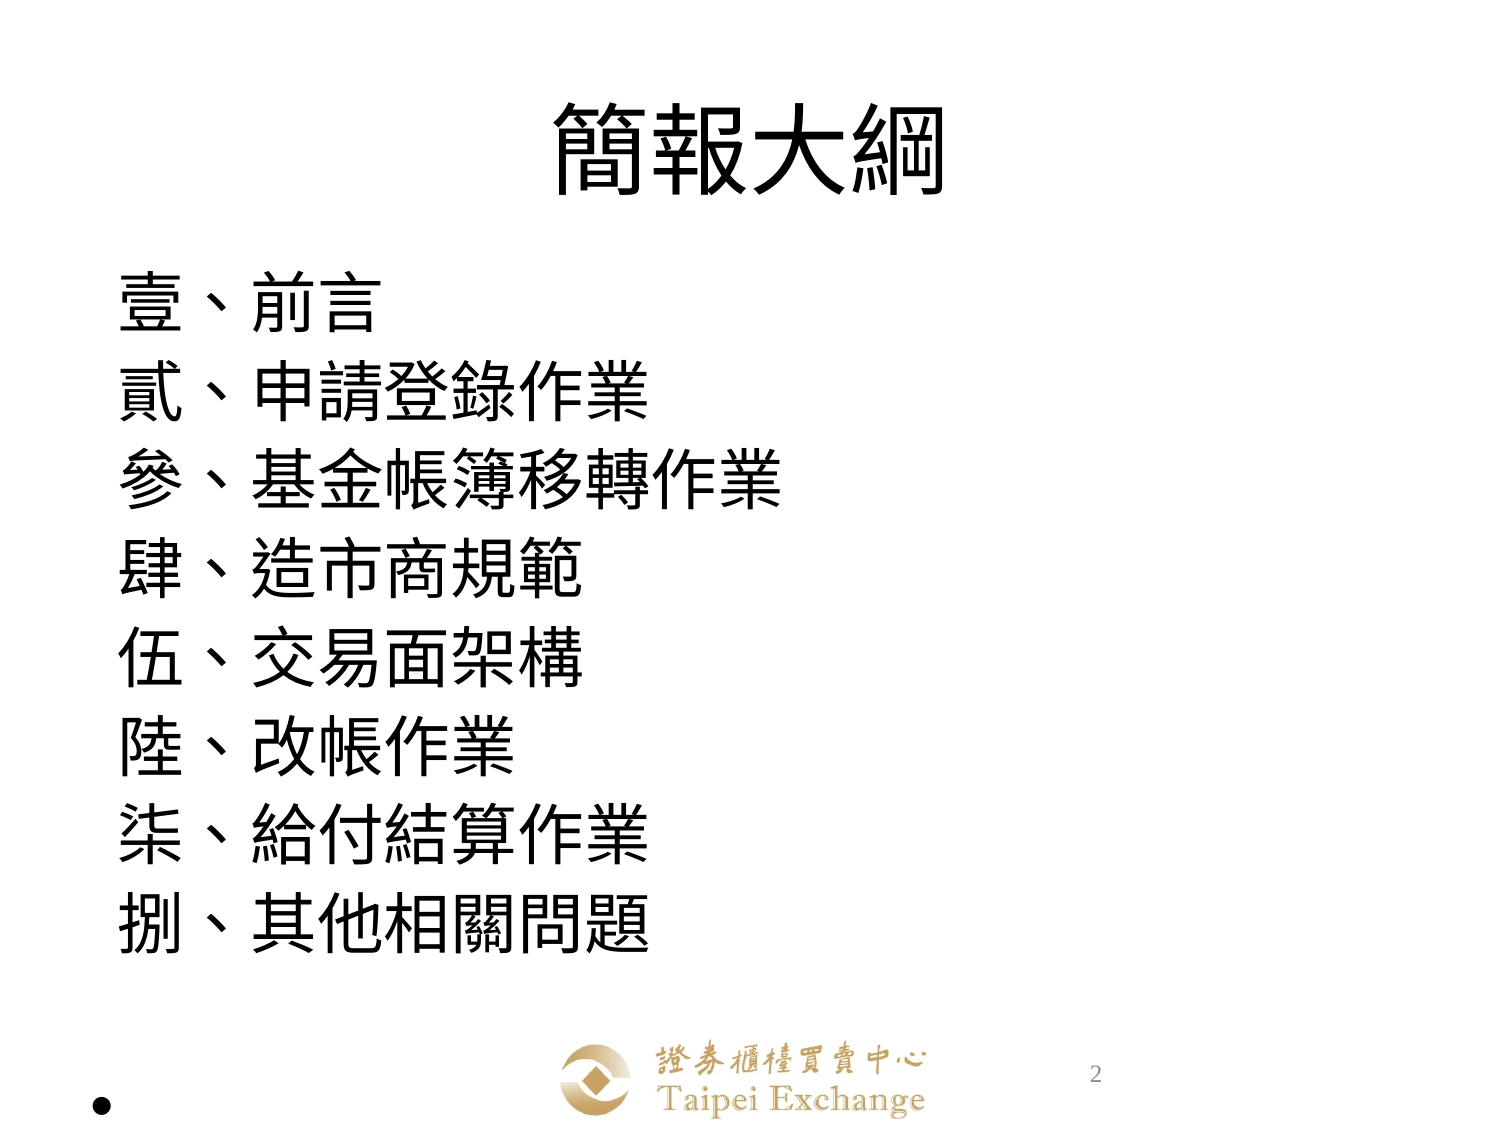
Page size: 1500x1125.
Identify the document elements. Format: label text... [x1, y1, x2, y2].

list 壹、前言 貳、申請登錄作業 參、基金帳簿移轉作業 肆、造市商規範 伍、交易面架構 陸、改帳作業 柒、給付結算作業 捌、其他相關問題 [75, 262, 1426, 1005]
title 簡報大綱 [75, 66, 1426, 229]
text_box [1074, 1042, 1426, 1103]
